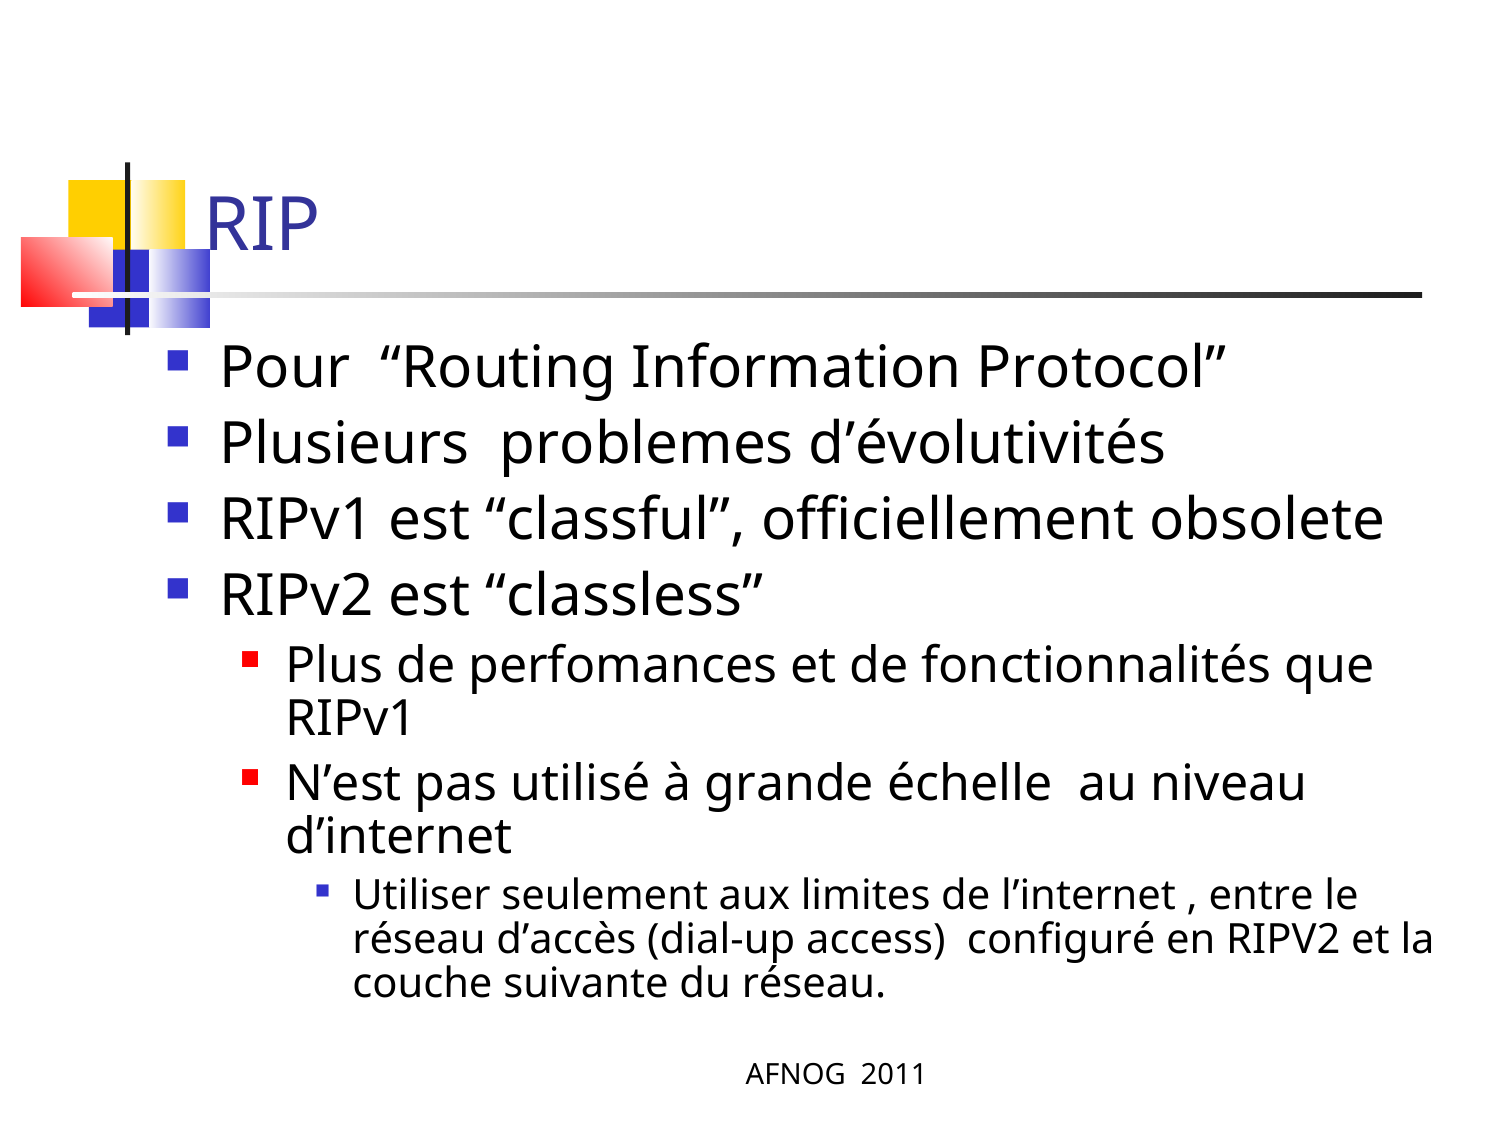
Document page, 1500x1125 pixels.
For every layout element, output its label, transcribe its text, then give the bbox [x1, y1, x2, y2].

text_box AFNOG 2011 [599, 1024, 1074, 1099]
title RIP [188, 35, 1468, 276]
list Pour “Routing Information Protocol” Plusieurs problemes d’évolutivités RIPv1 est “classful”, officiellement obsolete RIPv2 est “classless” Plus de perfomances et de fonctionnalités que RIPv1 N’est pas utilisé à grande échelle au niveau d’internet Utiliser seulement aux limites de l’internet , entre le réseau d’accès (dial-up access) configuré en RIPV2 et la couche suivante du réseau. [149, 330, 1469, 1020]
